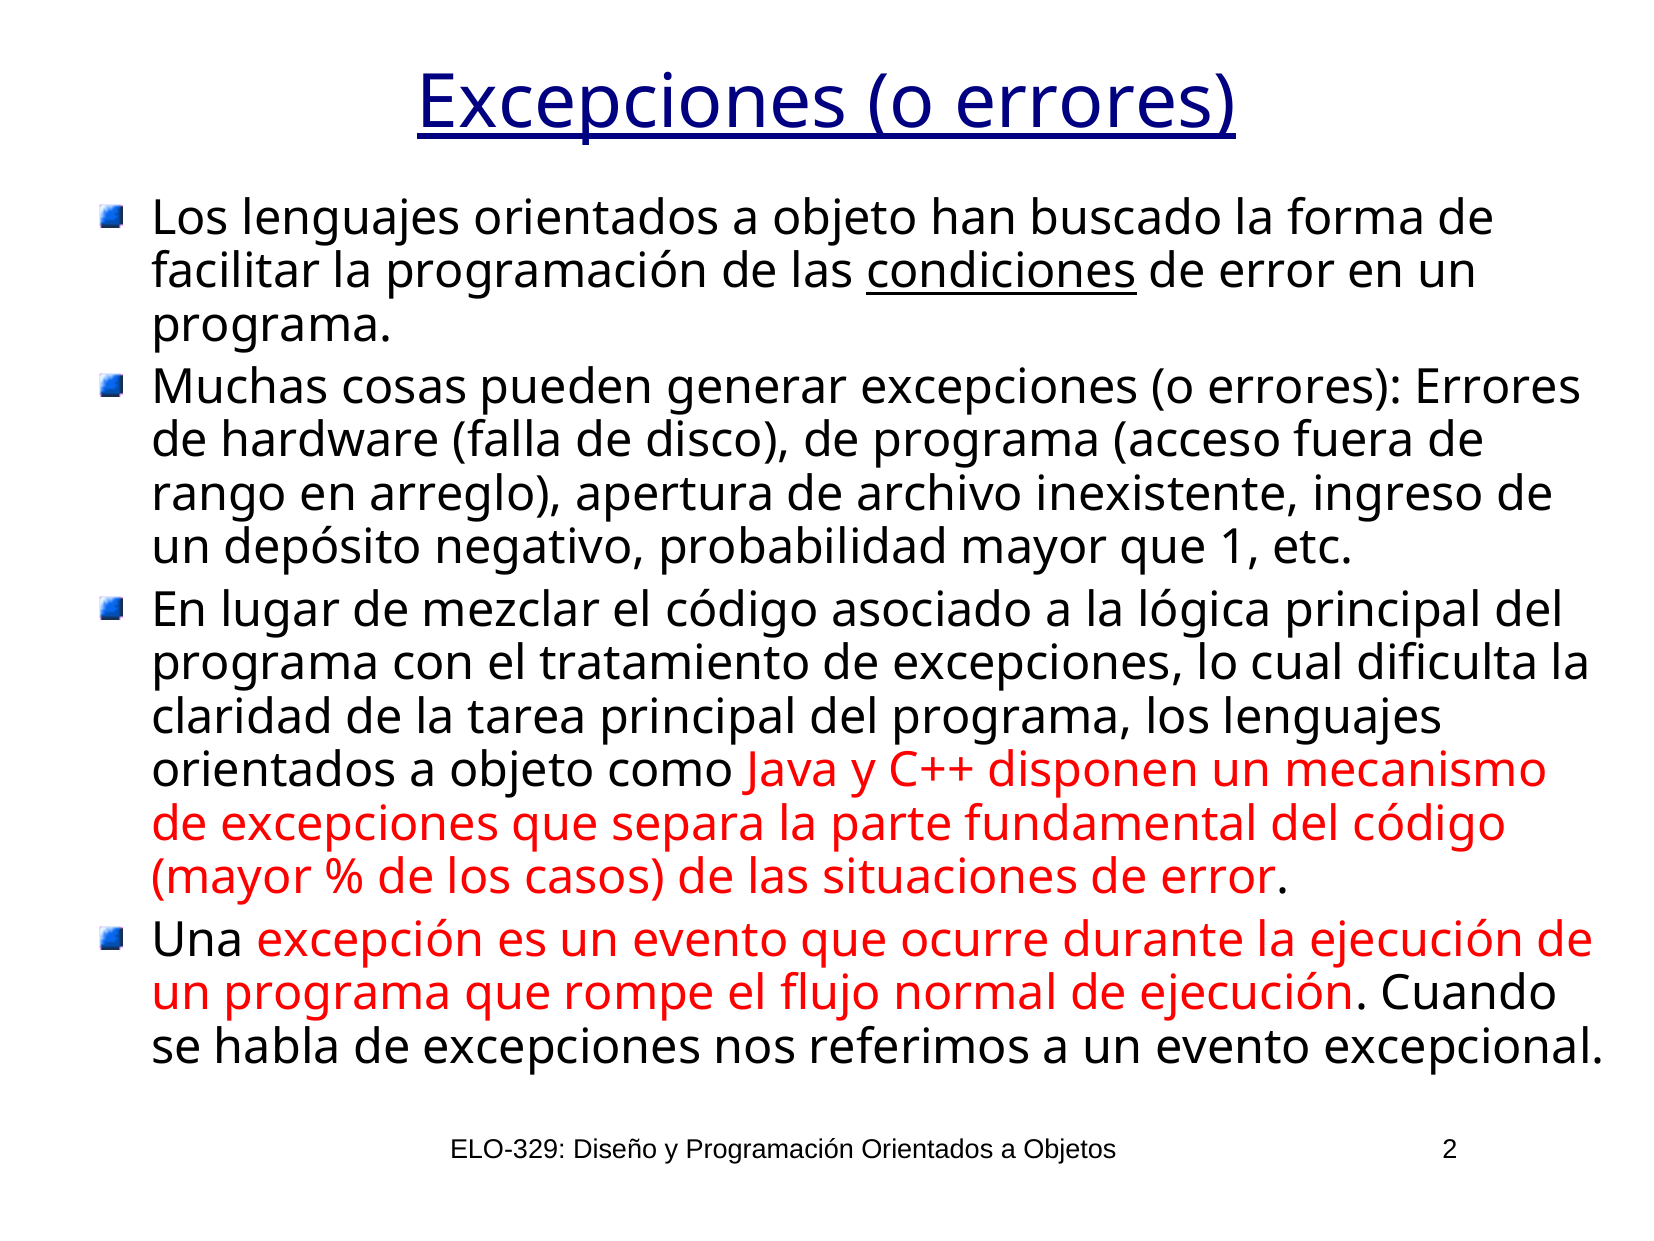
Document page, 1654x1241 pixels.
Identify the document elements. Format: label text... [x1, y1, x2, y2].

title Excepciones (o errores)‏ [82, 49, 1571, 151]
list Los lenguajes orientados a objeto han buscado la forma de facilitar la programación de las condiciones de error en un programa. Muchas cosas pueden generar excepciones (o errores): Errores de hardware (falla de disco), de programa (acceso fuera de rango en arreglo), apertura de archivo inexistente, ingreso de un depósito negativo, probabilidad mayor que 1, etc. En lugar de mezclar el código asociado a la lógica principal del programa con el tratamiento de excepciones, lo cual dificulta la claridad de la tarea principal del programa, los lenguajes orientados a objeto como Java y C++ disponen un mecanismo de excepciones que separa la parte fundamental del código (mayor % de los casos) de las situaciones de error. Una excepción es un evento que ocurre durante la ejecución de un programa que rompe el flujo normal de ejecución. Cuando se habla de excepciones nos referimos a un evento excepcional. [82, 187, 1613, 1125]
